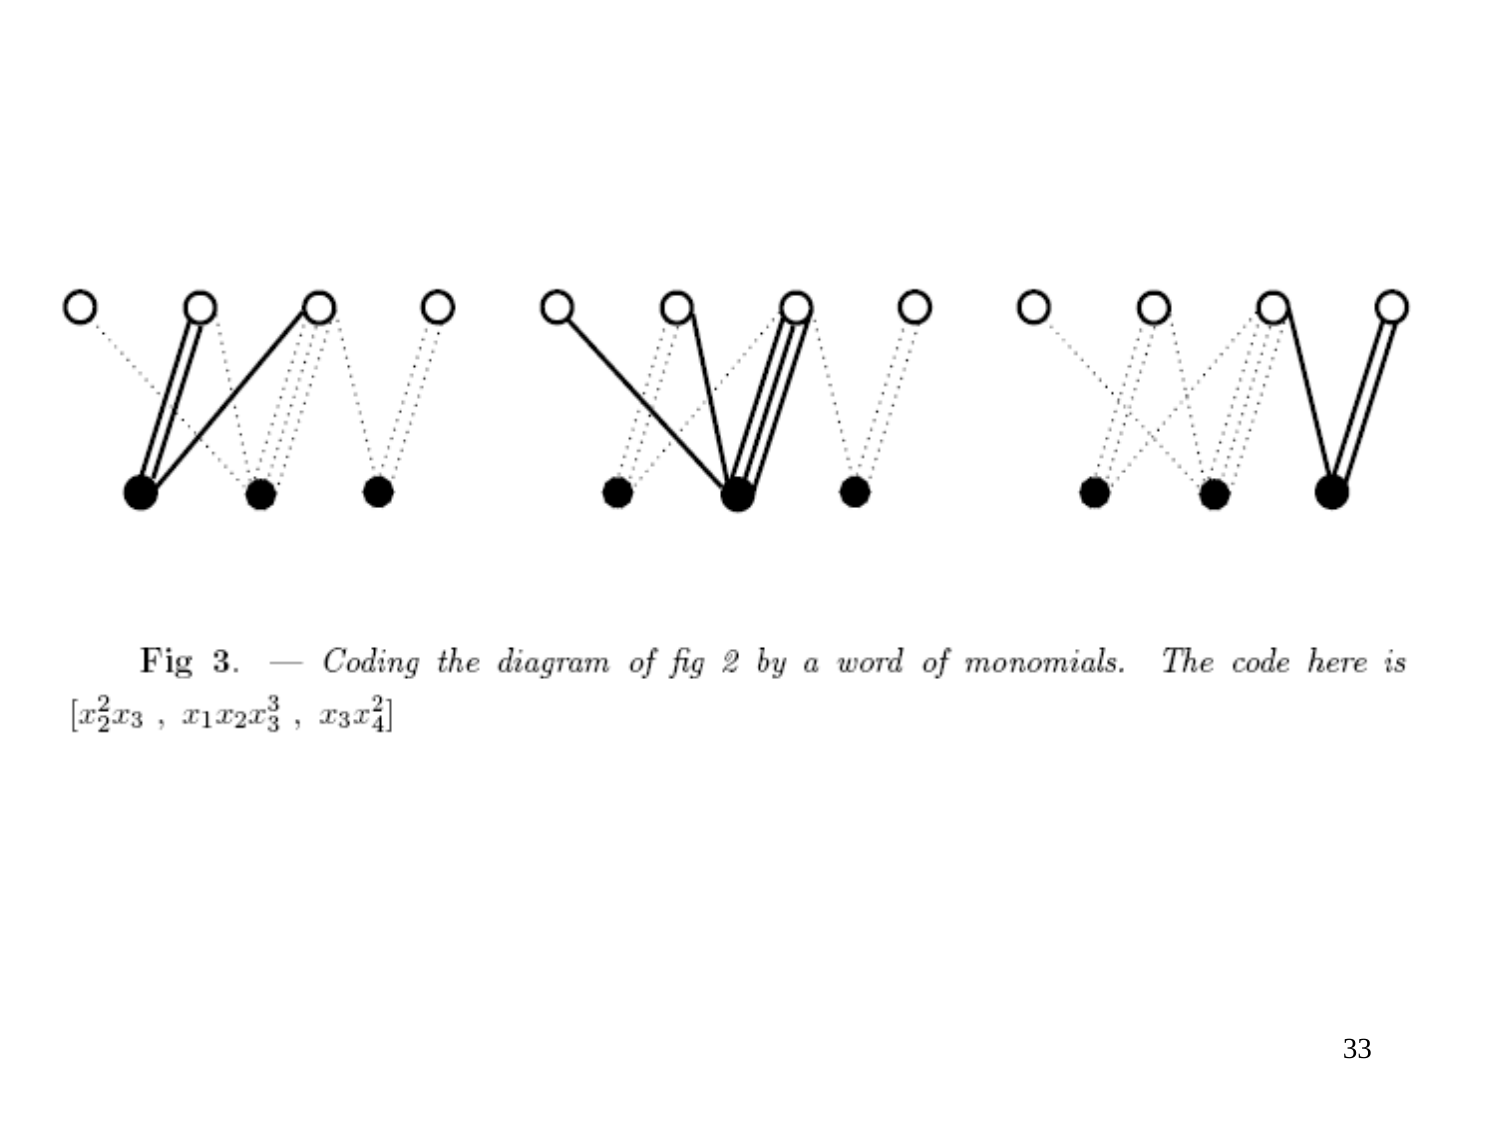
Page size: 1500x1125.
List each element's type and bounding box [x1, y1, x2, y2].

picture [29, 265, 1447, 751]
